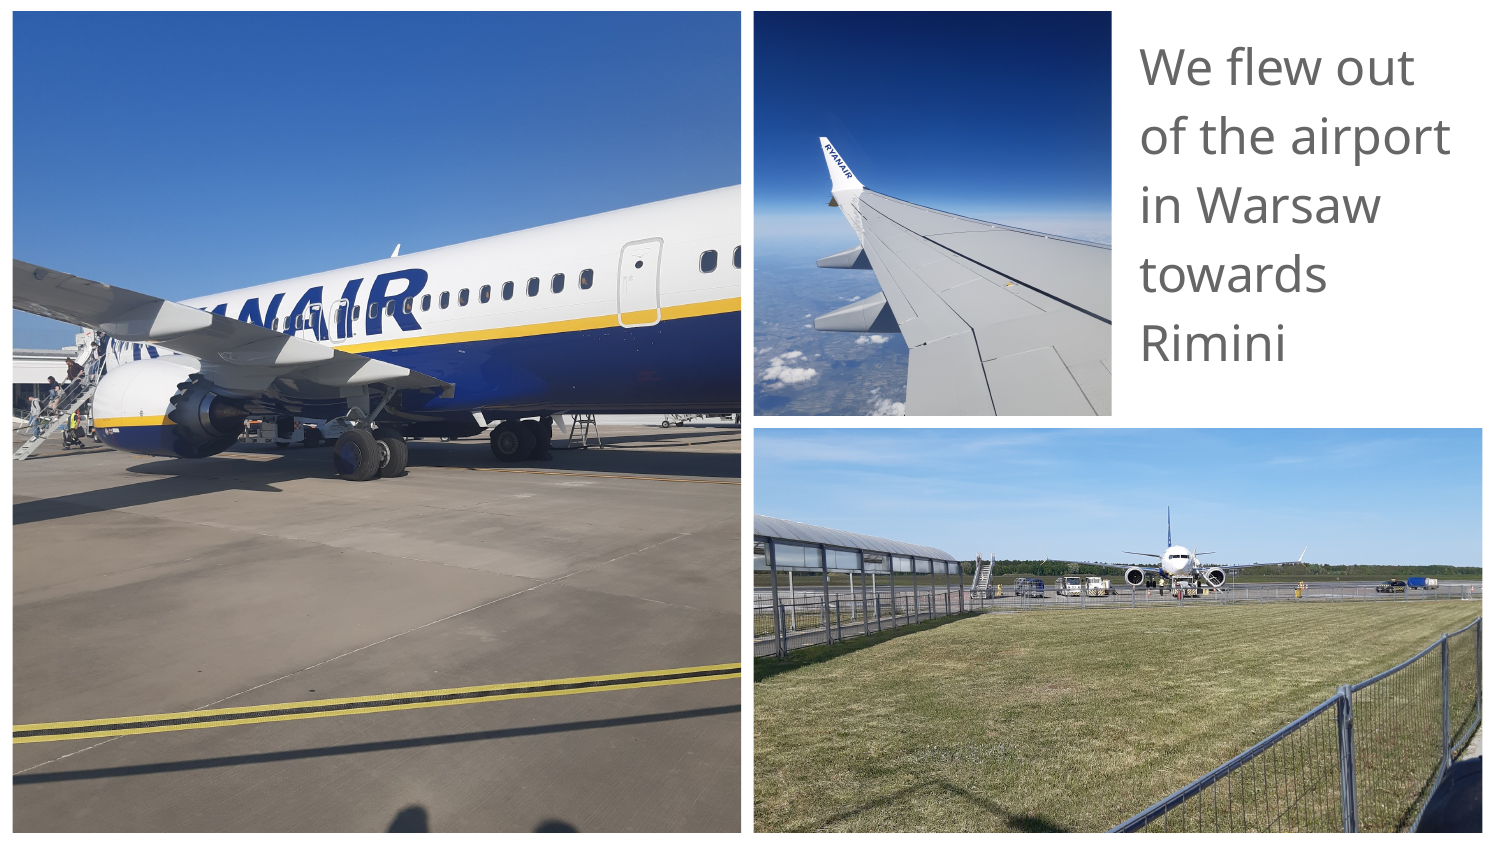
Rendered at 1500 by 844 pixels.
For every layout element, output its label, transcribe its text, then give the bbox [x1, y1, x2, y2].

picture [753, 428, 1483, 833]
list We flew out of the airport in Warsaw towards Rimini [1124, 11, 1483, 416]
picture [12, 11, 742, 833]
picture [753, 11, 1112, 416]
